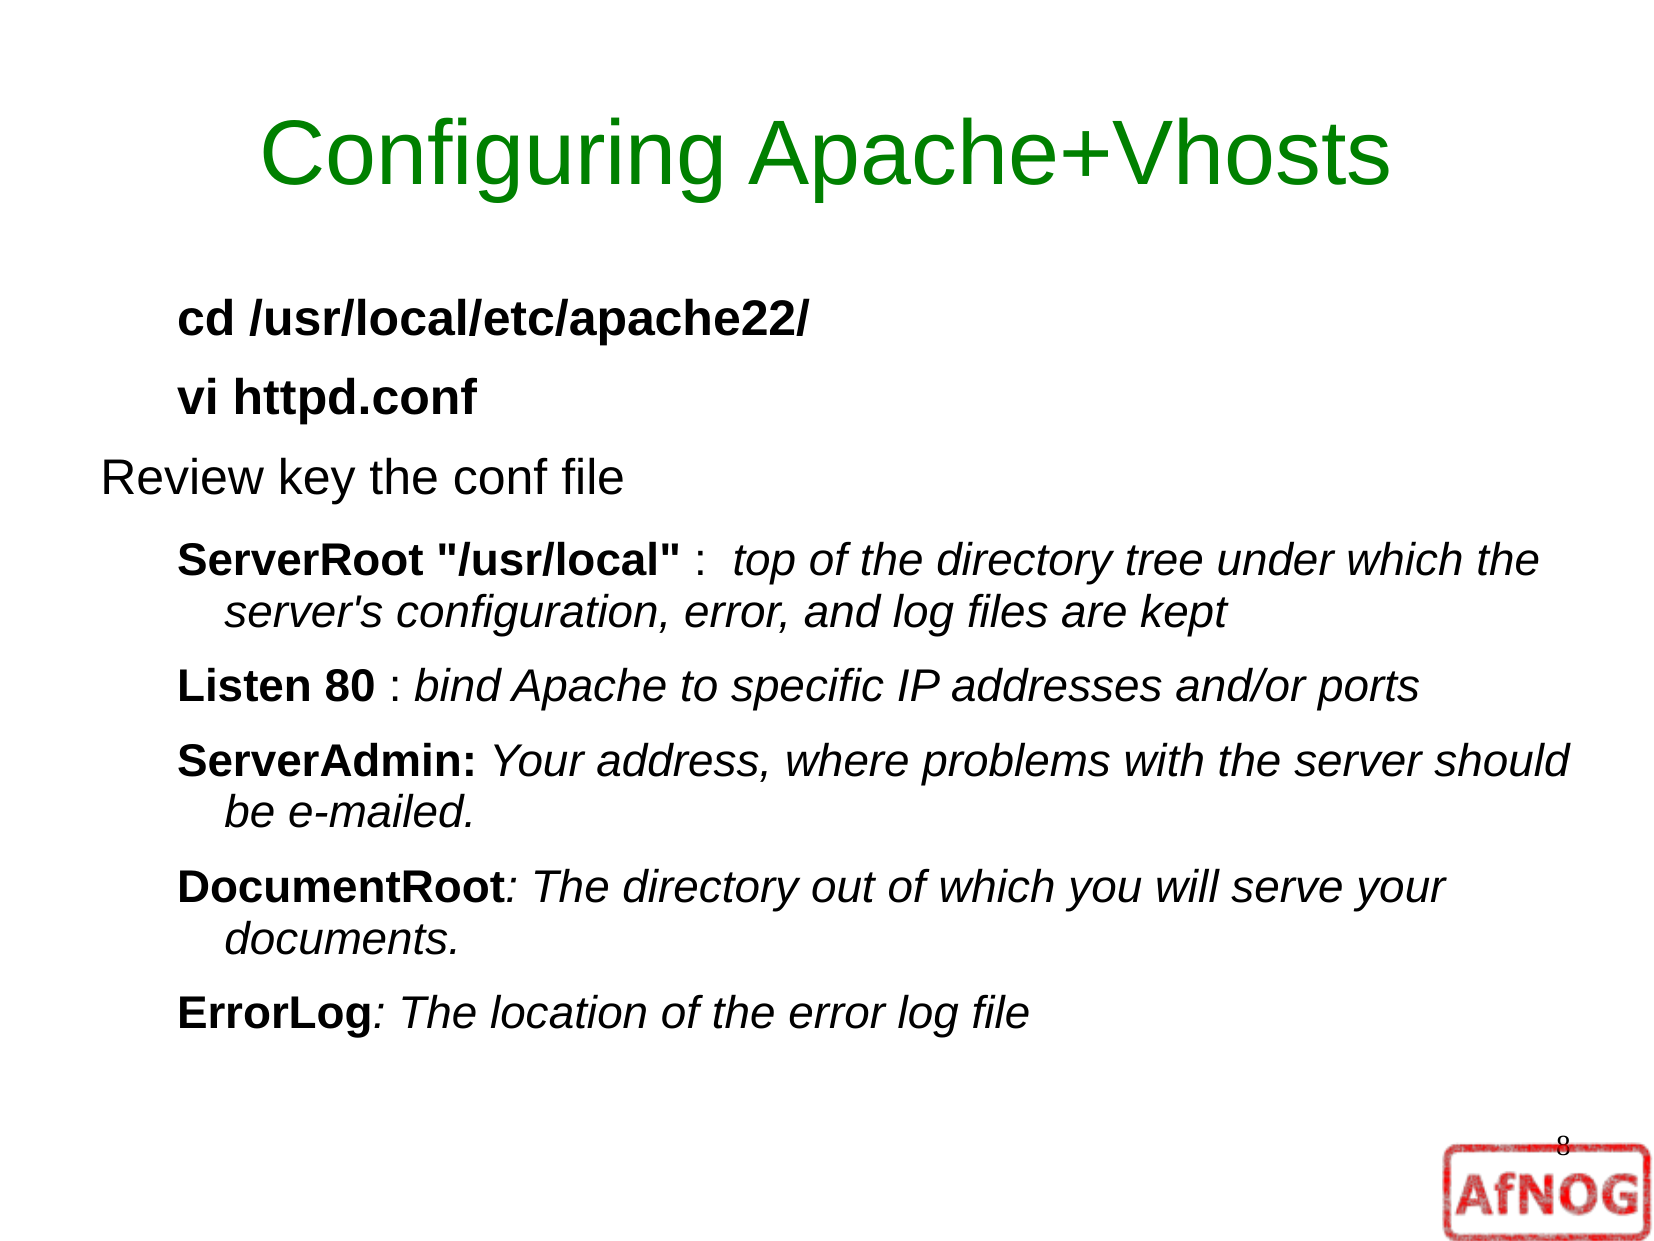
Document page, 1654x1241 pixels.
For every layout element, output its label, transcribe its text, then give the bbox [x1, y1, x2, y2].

title Configuring Apache+Vhosts [82, 56, 1571, 250]
list cd /usr/local/etc/apache22/ vi httpd.conf Review key the conf file ServerRoot "/usr/local" : top of the directory tree under which the server's configuration, error, and log files are kept Listen 80 : bind Apache to specific IP addresses and/or ports ServerAdmin: Your address, where problems with the server should be e-mailed. DocumentRoot: The directory out of which you will serve your documents. ErrorLog: The location of the error log file [82, 290, 1571, 1094]
picture [1441, 1141, 1654, 1241]
